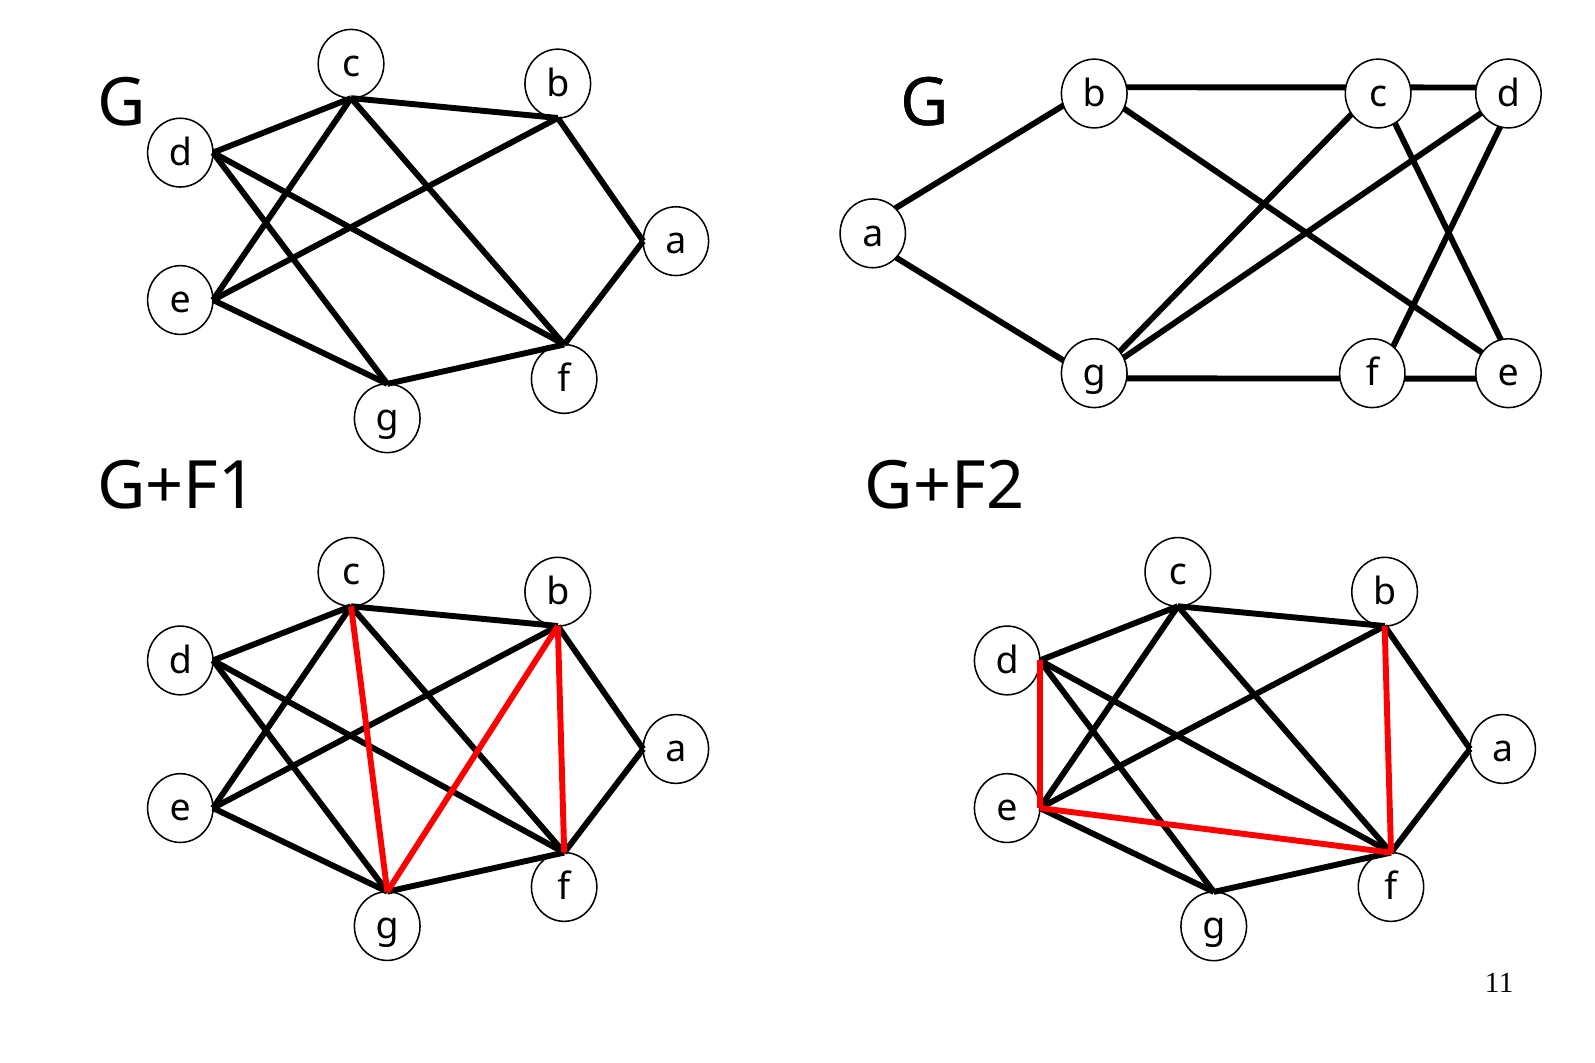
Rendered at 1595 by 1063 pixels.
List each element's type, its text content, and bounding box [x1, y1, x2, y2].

text_box f [531, 852, 597, 922]
text_box a [643, 714, 709, 784]
text_box b [1070, 59, 1128, 128]
text_box d [974, 626, 1040, 695]
text_box f [531, 344, 597, 414]
text_box e [147, 773, 213, 843]
text_box g [354, 384, 421, 453]
text_box b [524, 557, 591, 626]
text_box G [882, 59, 1070, 148]
text_box d [147, 626, 213, 695]
text_box c [1345, 59, 1411, 128]
text_box G+F2 [847, 443, 1034, 532]
text_box G+F1 [79, 443, 266, 532]
text_box a [643, 206, 709, 276]
text_box b [1351, 557, 1418, 626]
text_box a [840, 198, 906, 268]
text_box a [1470, 714, 1536, 784]
text_box G [79, 59, 266, 148]
text_box d [173, 148, 185, 163]
text_box b [524, 49, 591, 118]
text_box g [1061, 338, 1128, 408]
text_box c [1145, 537, 1211, 606]
text_box <番号> [1143, 968, 1515, 1042]
text_box f [1358, 852, 1424, 922]
text_box e [147, 265, 213, 335]
text_box g [354, 892, 421, 961]
text_box d [147, 148, 213, 188]
text_box d [1475, 59, 1542, 128]
text_box G [236, 136, 266, 148]
text_box f [1339, 338, 1405, 408]
text_box g [1180, 892, 1247, 961]
text_box e [974, 773, 1040, 843]
text_box e [1475, 338, 1542, 408]
text_box c [318, 537, 384, 606]
text_box c [318, 29, 384, 98]
